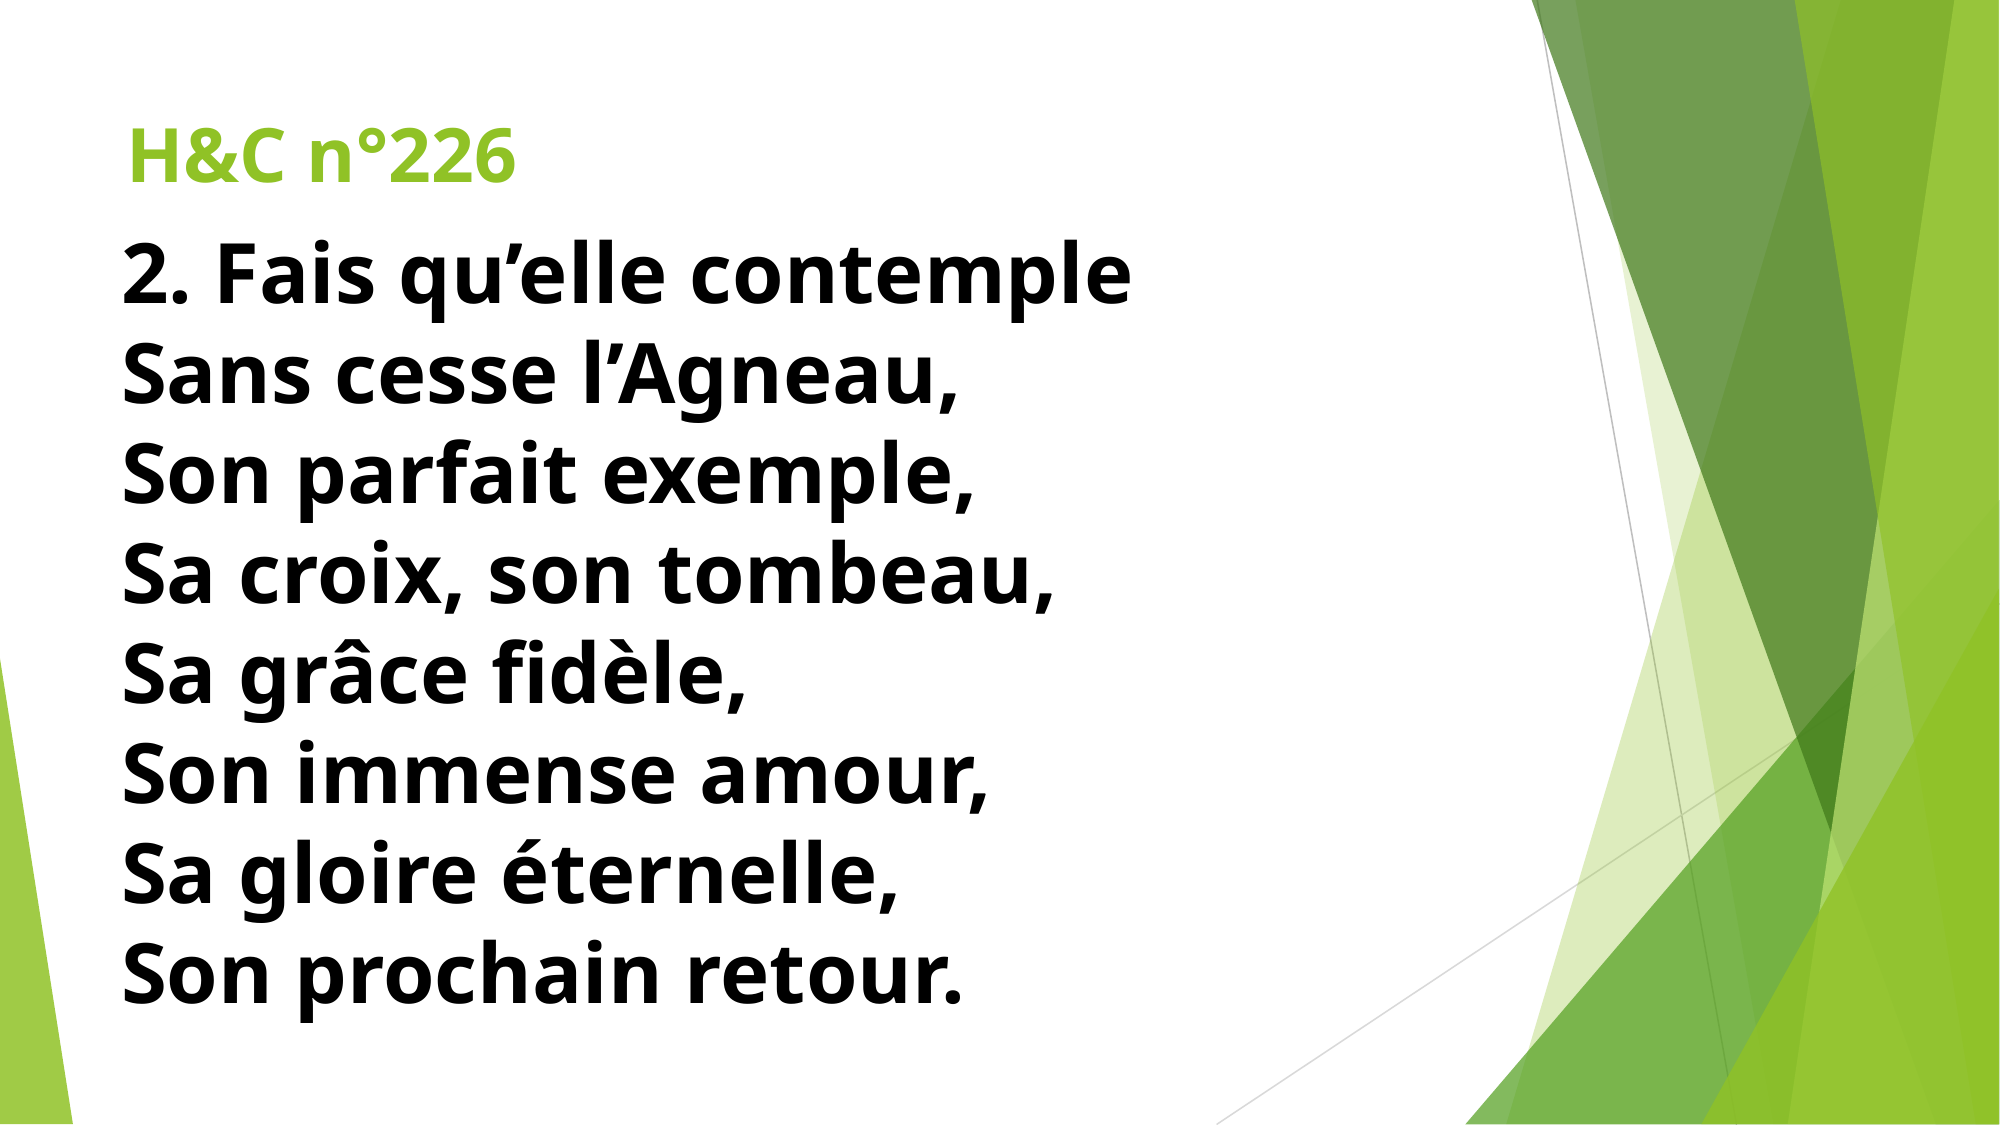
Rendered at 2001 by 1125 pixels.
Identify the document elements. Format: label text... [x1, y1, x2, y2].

text_box 2. Fais qu’elle contemple Sans cesse l’Agneau, Son parfait exemple, Sa croix, son tombeau, Sa grâce fidèle, Son immense amour, Sa gloire éternelle, Son prochain retour. [106, 213, 1973, 1037]
text_box H&C n°226 [111, 99, 1522, 213]
